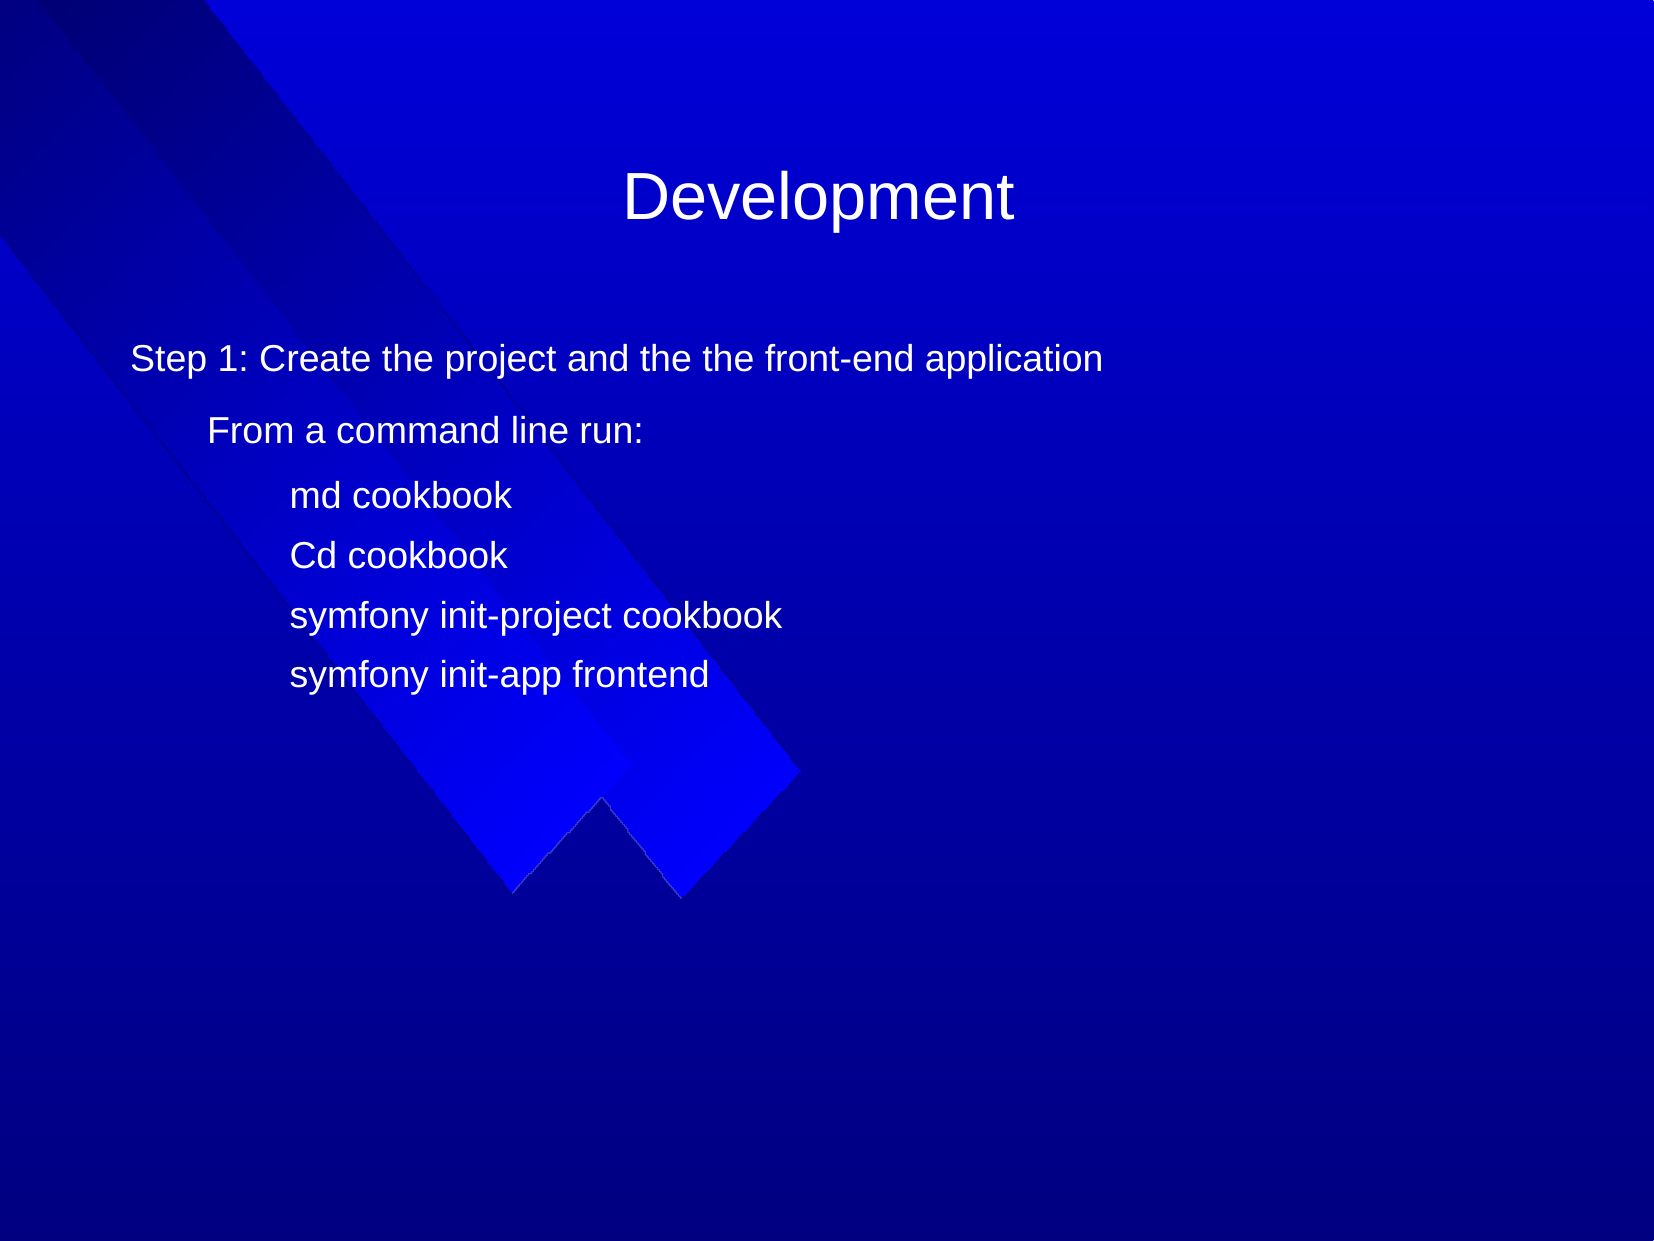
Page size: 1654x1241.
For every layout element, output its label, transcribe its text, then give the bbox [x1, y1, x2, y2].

title Development [112, 92, 1525, 301]
list Step 1: Create the project and the the front-end application From a command line run: md cookbook Cd cookbook symfony init-project cookbook symfony init-app frontend [112, 337, 1525, 1119]
